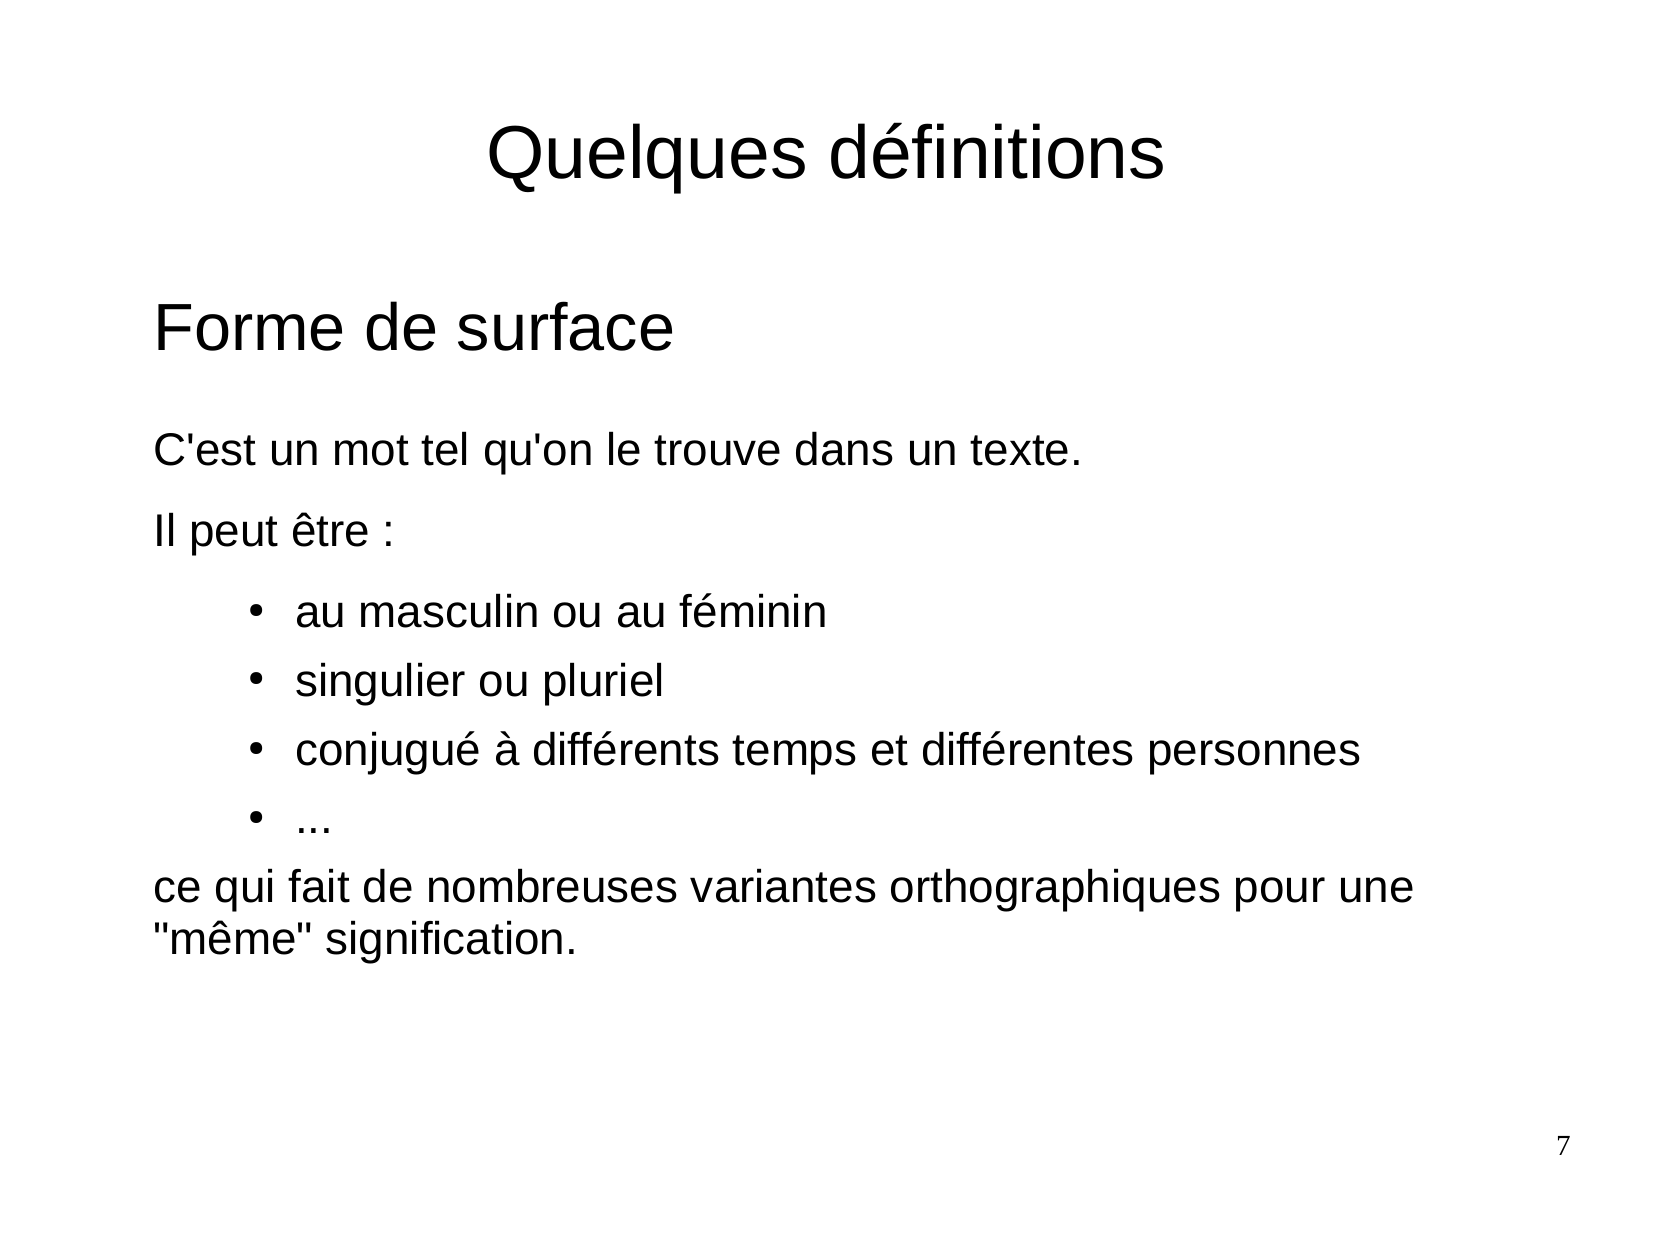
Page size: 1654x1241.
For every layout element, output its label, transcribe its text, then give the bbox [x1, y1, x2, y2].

title Quelques définitions [82, 49, 1571, 257]
list Forme de surface C'est un mot tel qu'on le trouve dans un texte. Il peut être : au masculin ou au féminin singulier ou pluriel conjugué à différents temps et différentes personnes ... ce qui fait de nombreuses variantes orthographiques pour une "même" signification. [82, 290, 1538, 1052]
